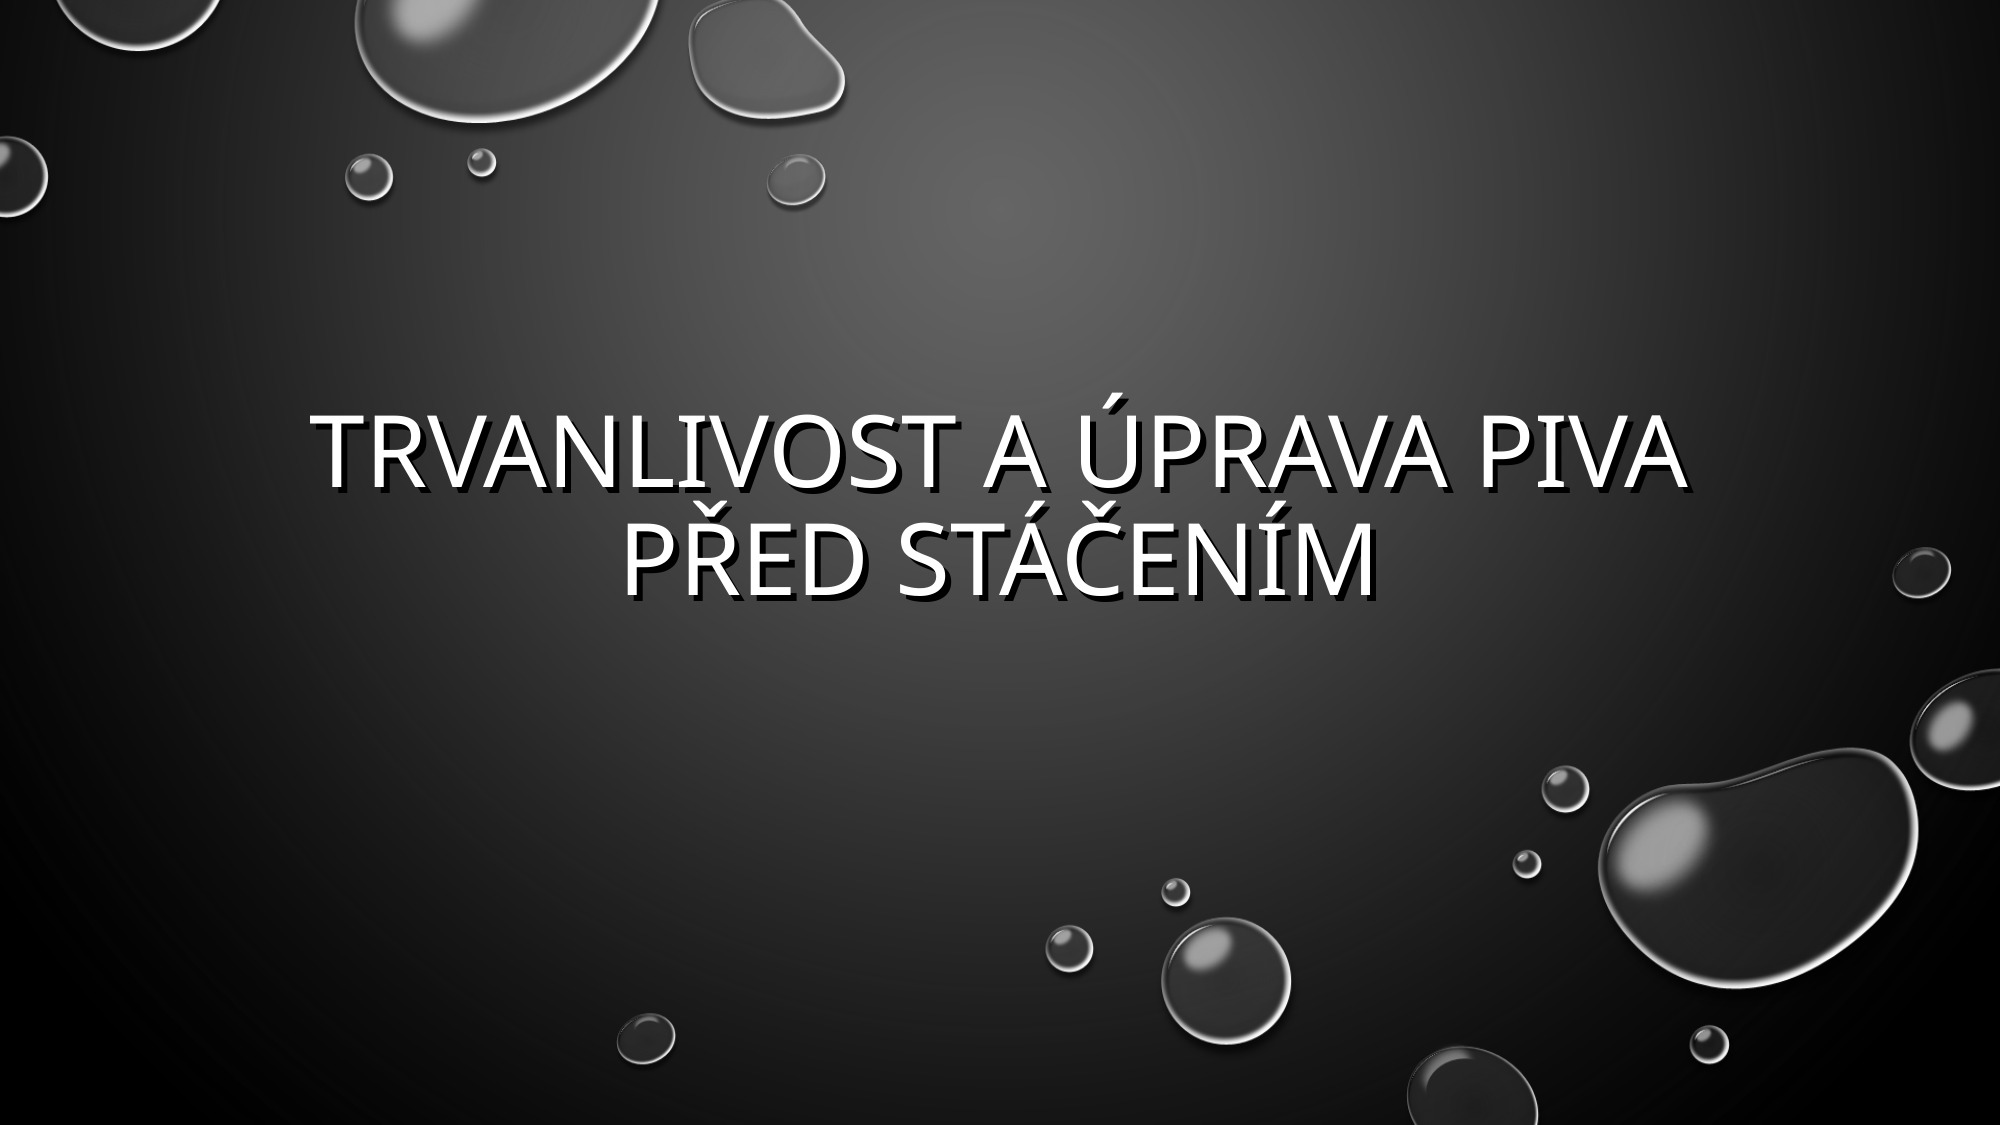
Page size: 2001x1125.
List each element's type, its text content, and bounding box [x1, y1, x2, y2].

title Trvanlivost a úprava piva před stáčením [287, 213, 1713, 625]
subtitle [287, 637, 1713, 863]
